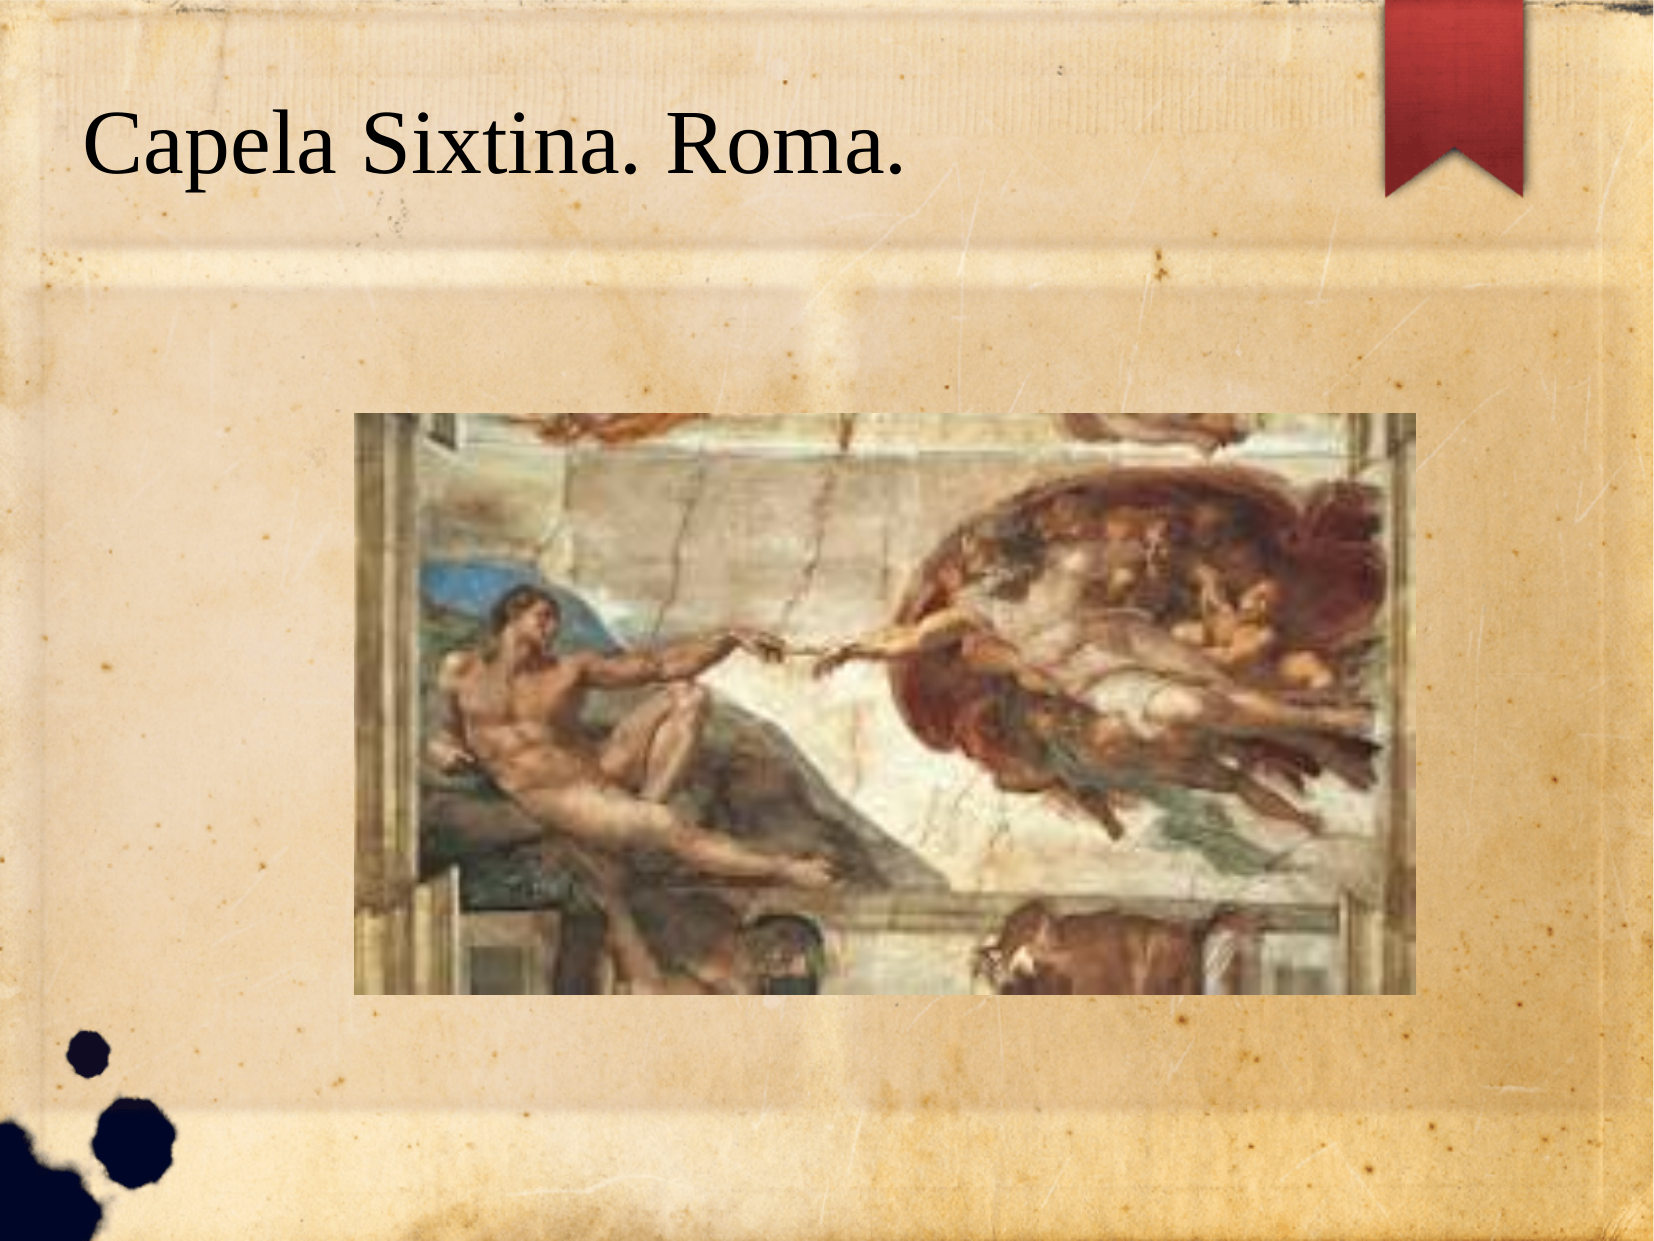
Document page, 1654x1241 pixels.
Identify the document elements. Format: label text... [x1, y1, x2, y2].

title Capela Sixtina. Roma. [82, 49, 1347, 237]
picture [0, 0, 1654, 1241]
